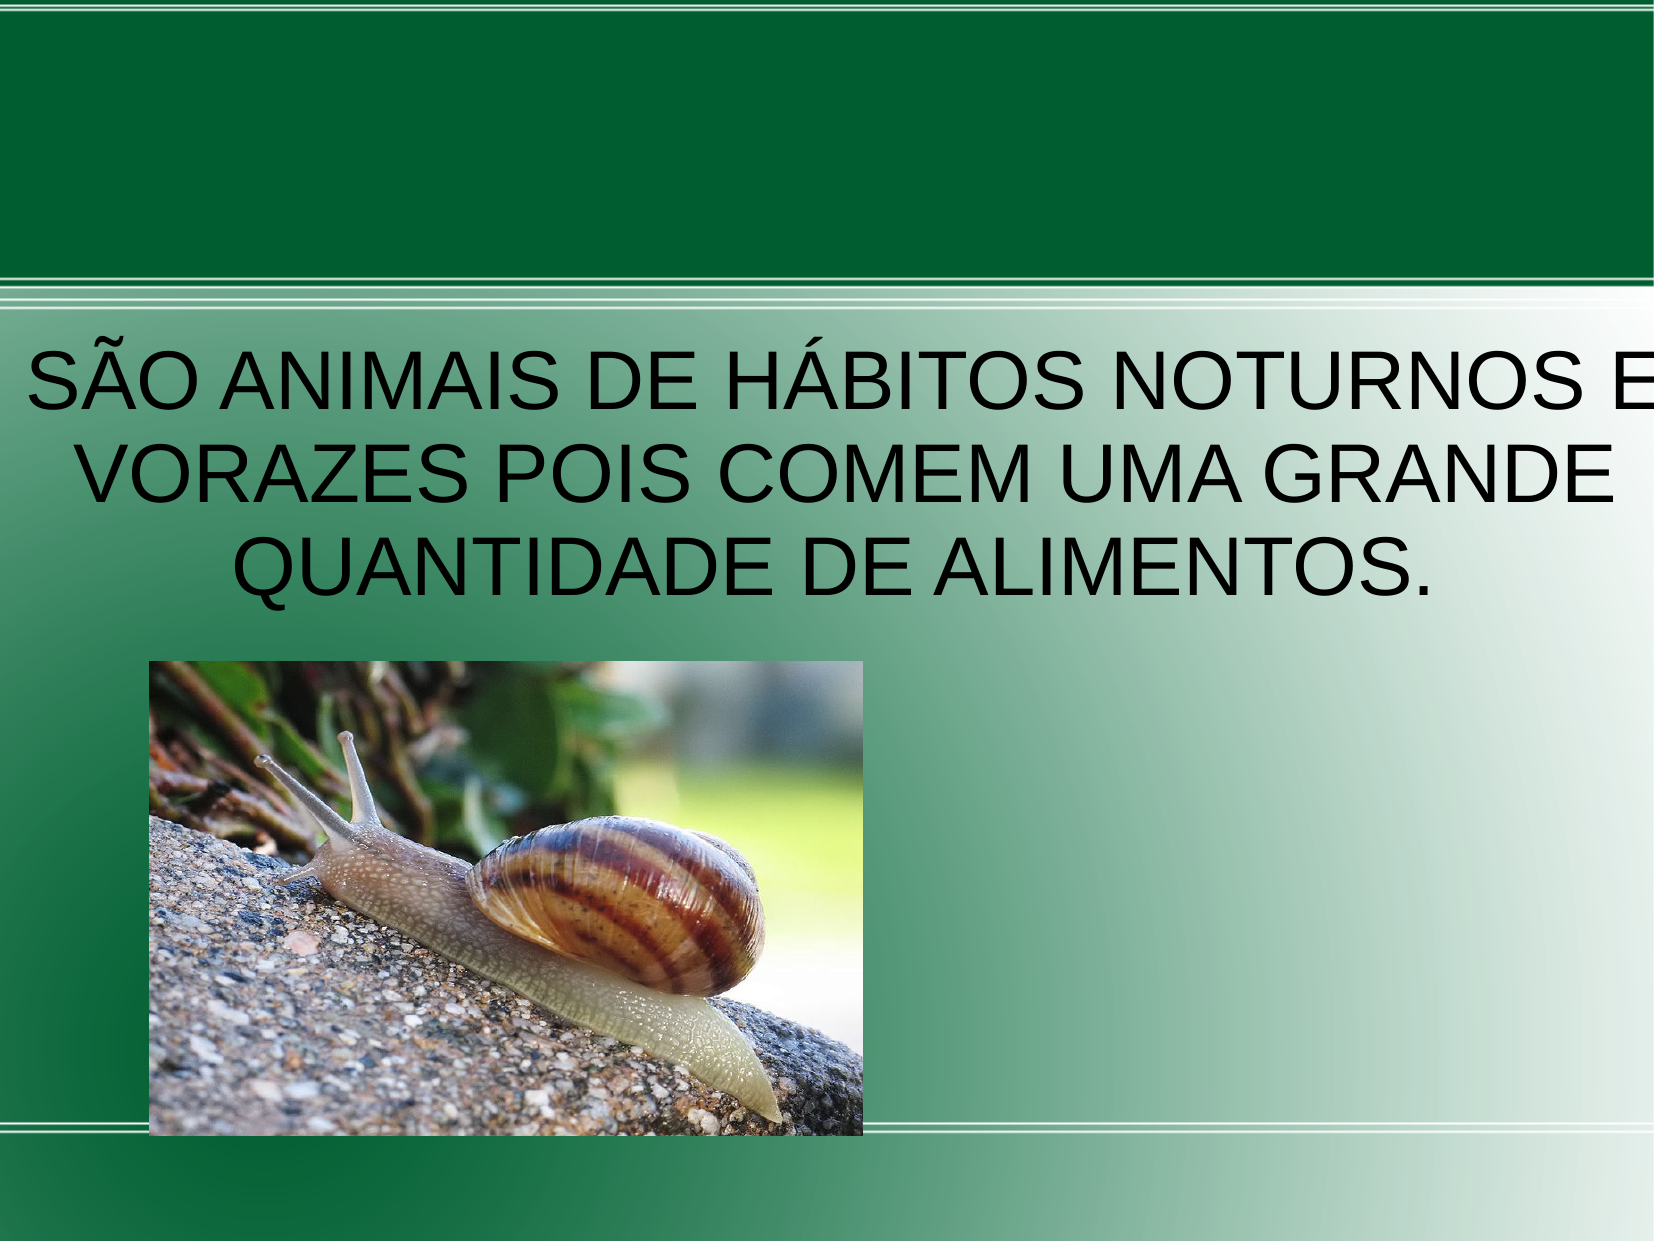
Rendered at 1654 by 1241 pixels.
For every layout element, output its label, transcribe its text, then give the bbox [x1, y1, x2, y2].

text_box SÃO ANIMAIS DE HÁBITOS NOTURNOS E VORAZES POIS COMEM UMA GRANDE QUANTIDADE DE ALIMENTOS. [7, 326, 1654, 936]
picture [0, 0, 1654, 1241]
